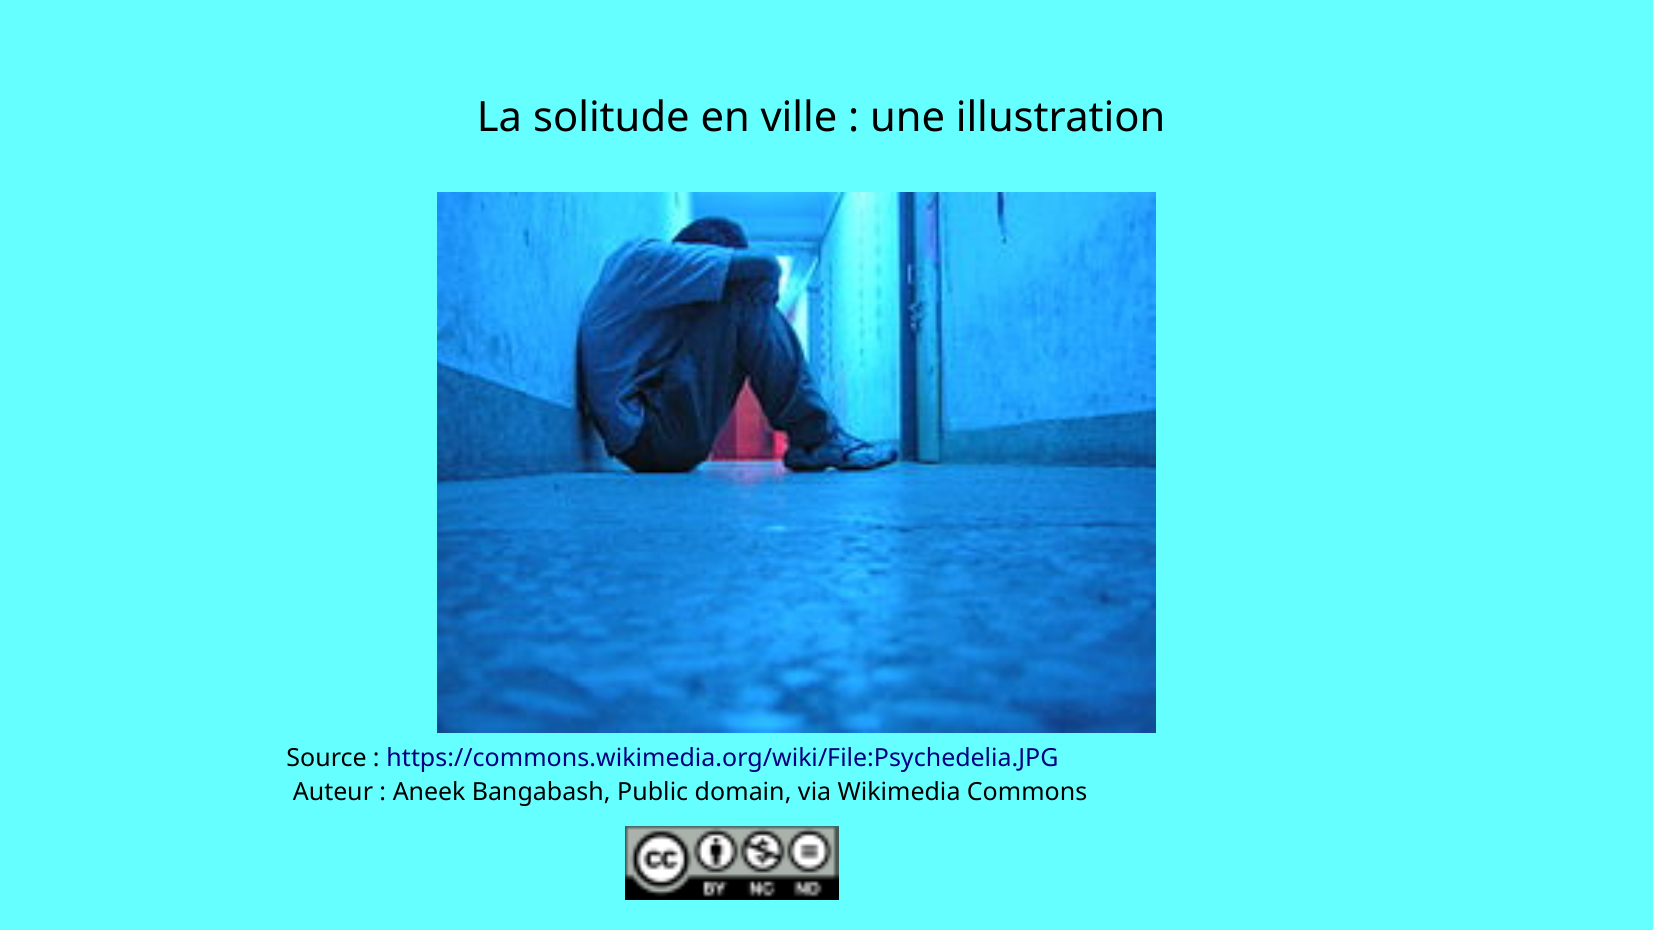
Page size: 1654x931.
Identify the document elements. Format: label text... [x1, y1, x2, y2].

text_box Source : https://commons.wikimedia.org/wiki/File:Psychedelia.JPG Auteur : Aneek Bangabash, Public domain, via Wikimedia Commons [271, 732, 1077, 817]
picture [625, 826, 839, 900]
picture [437, 192, 1156, 733]
title La solitude en ville : une illustration [82, 37, 1571, 193]
